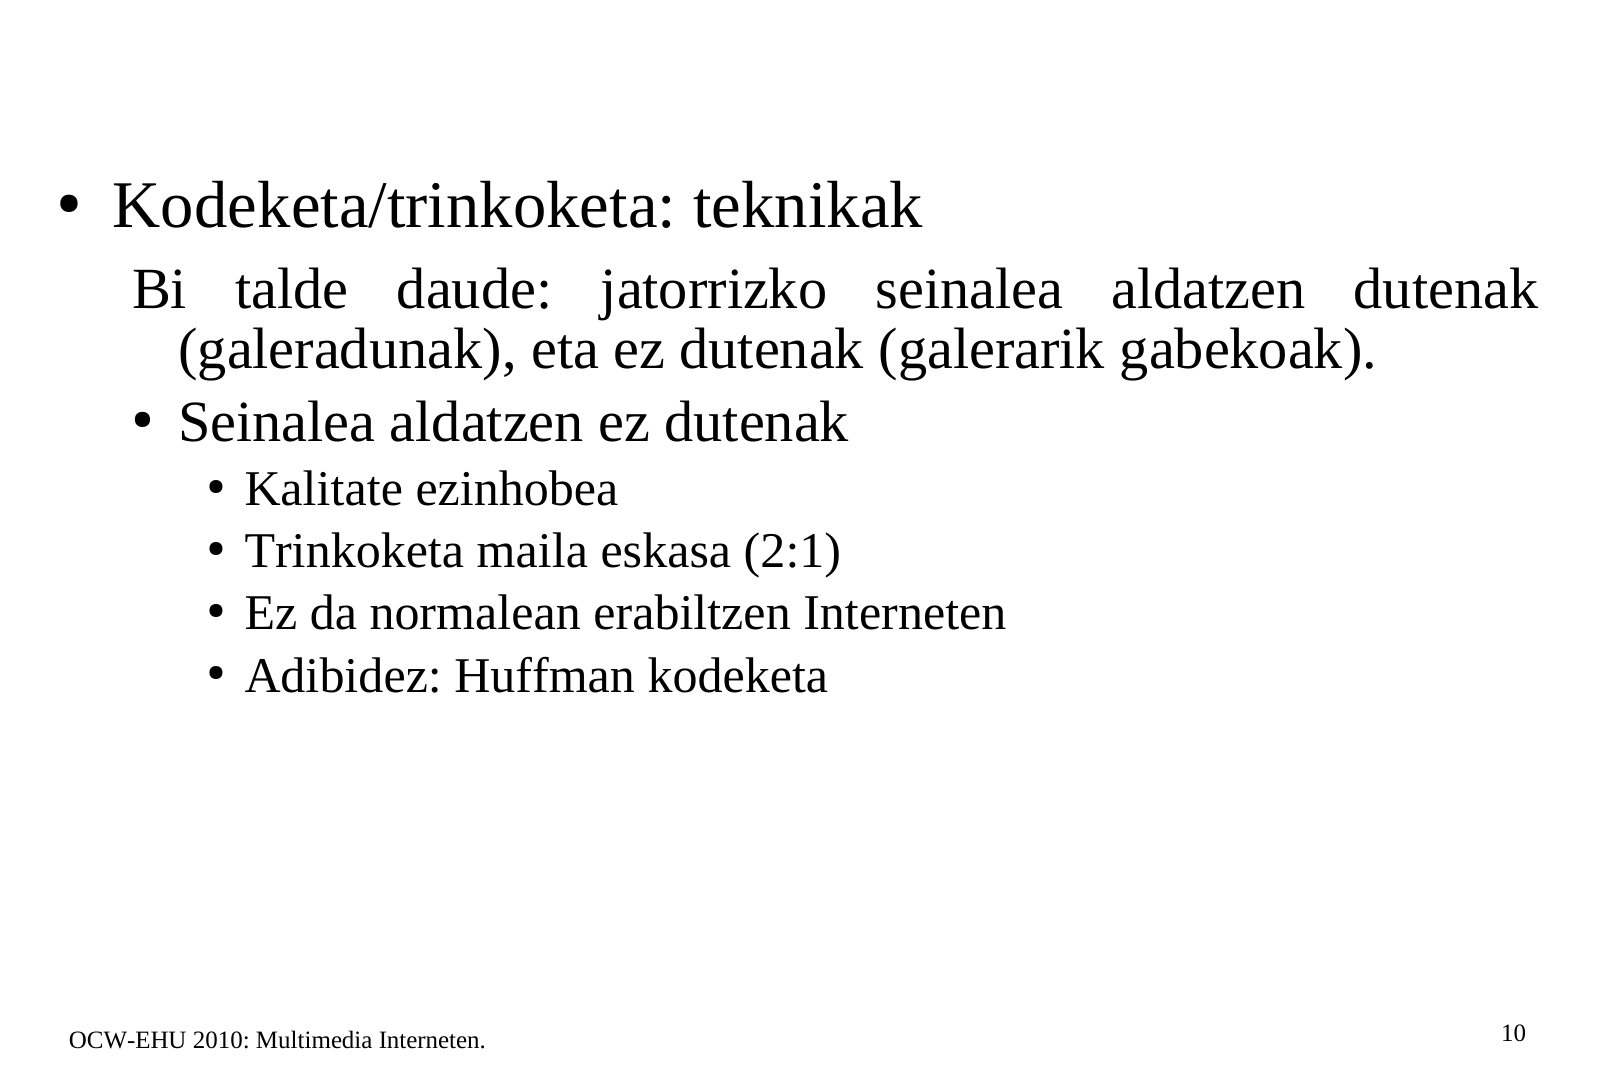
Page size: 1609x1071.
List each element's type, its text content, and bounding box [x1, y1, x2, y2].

list Kodeketa/trinkoketa: teknikak Bi talde daude: jatorrizko seinalea aldatzen dutenak (galeradunak), eta ez dutenak (galerarik gabekoak). Seinalea aldatzen ez dutenak Kalitate ezinhobea Trinkoketa maila eskasa (2:1) Ez da normalean erabiltzen Interneten Adibidez: Huffman kodeketa [41, 160, 1555, 999]
